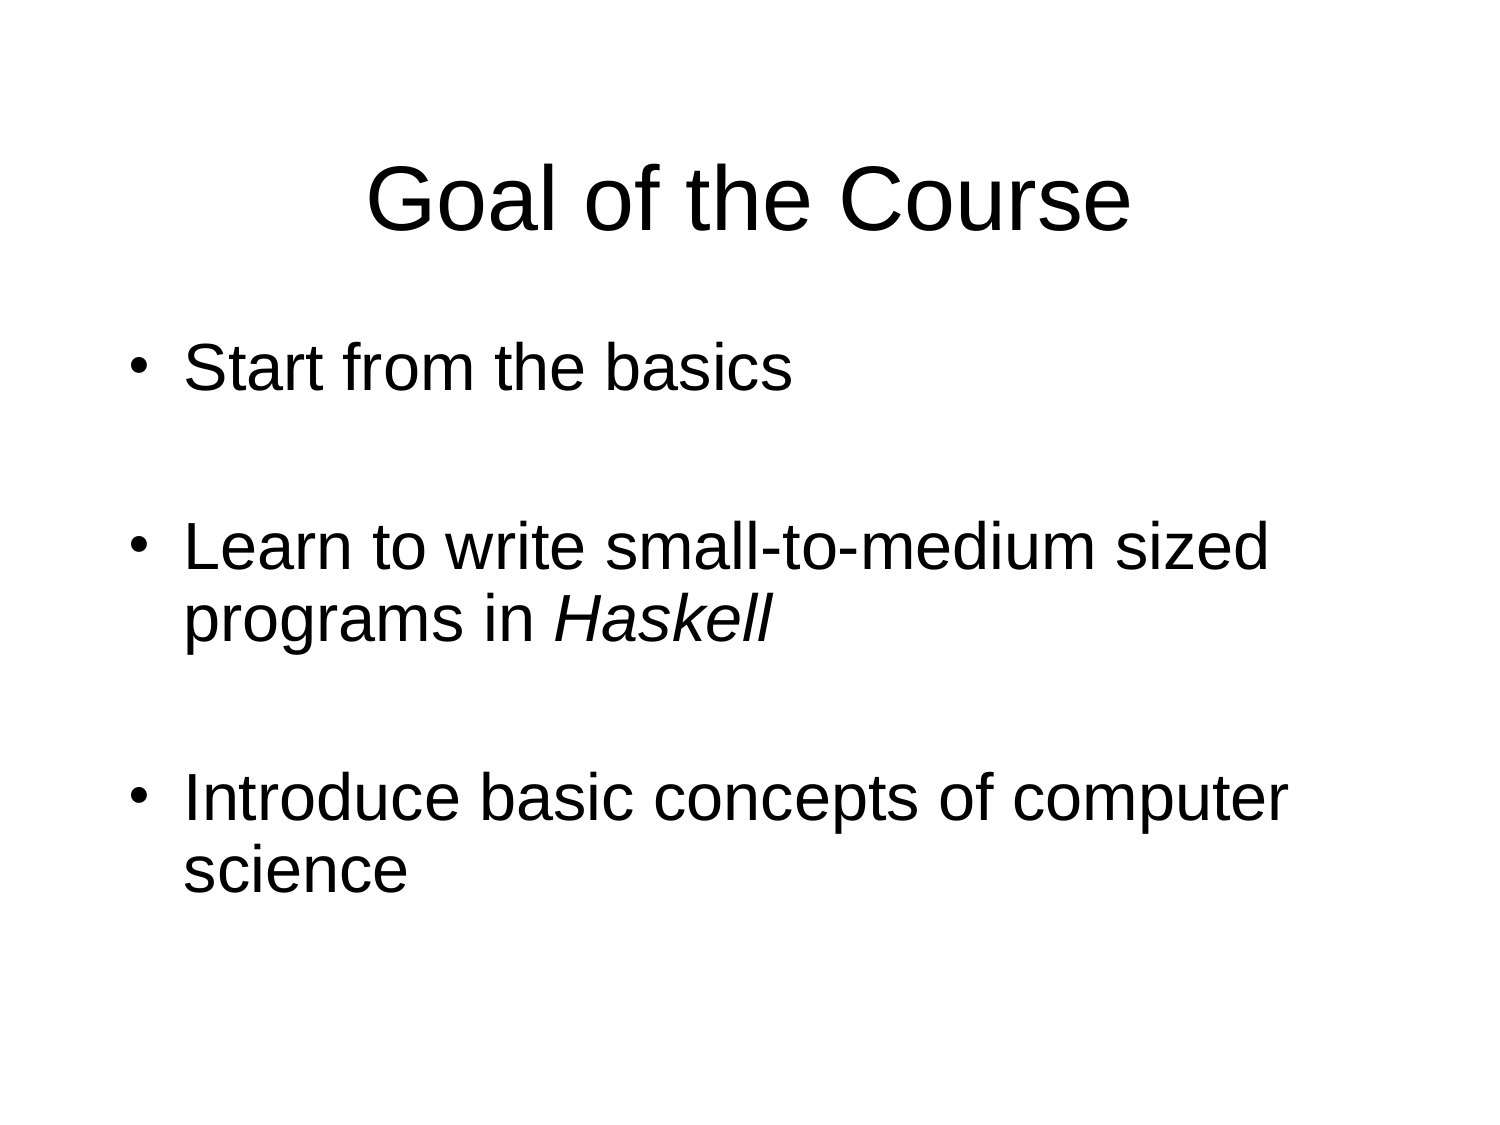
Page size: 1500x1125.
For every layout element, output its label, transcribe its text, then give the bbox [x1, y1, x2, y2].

title Goal of the Course [112, 99, 1388, 288]
list Start from the basics Learn to write small-to-medium sized programs in Haskell Introduce basic concepts of computer science [112, 324, 1388, 1000]
